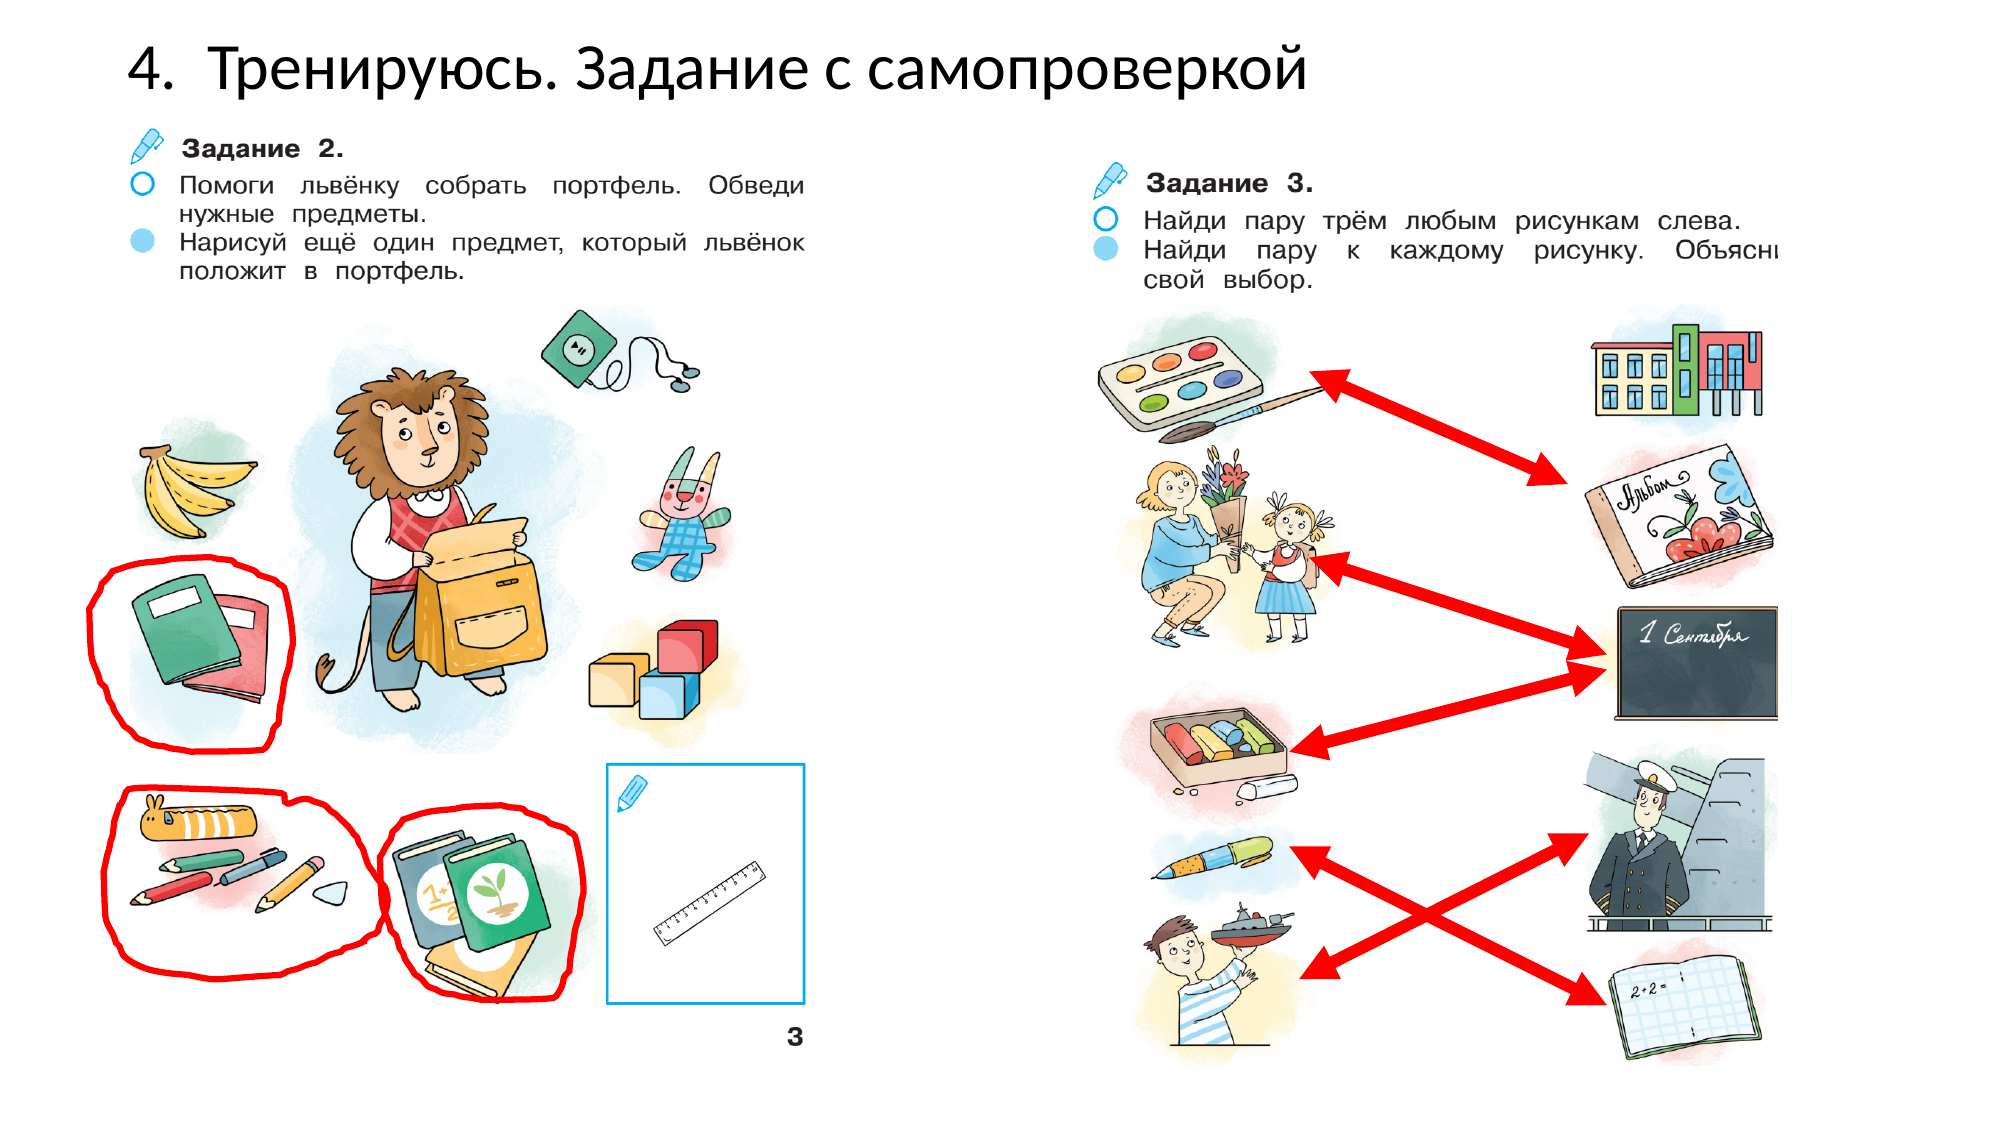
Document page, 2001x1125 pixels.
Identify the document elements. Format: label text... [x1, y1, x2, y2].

picture [112, 124, 852, 1065]
picture [112, 791, 381, 976]
picture [112, 561, 289, 748]
picture [1039, 142, 1778, 1086]
title 4. Тренируюсь. Задание с самопроверкой [112, 25, 1838, 112]
picture [384, 809, 580, 996]
